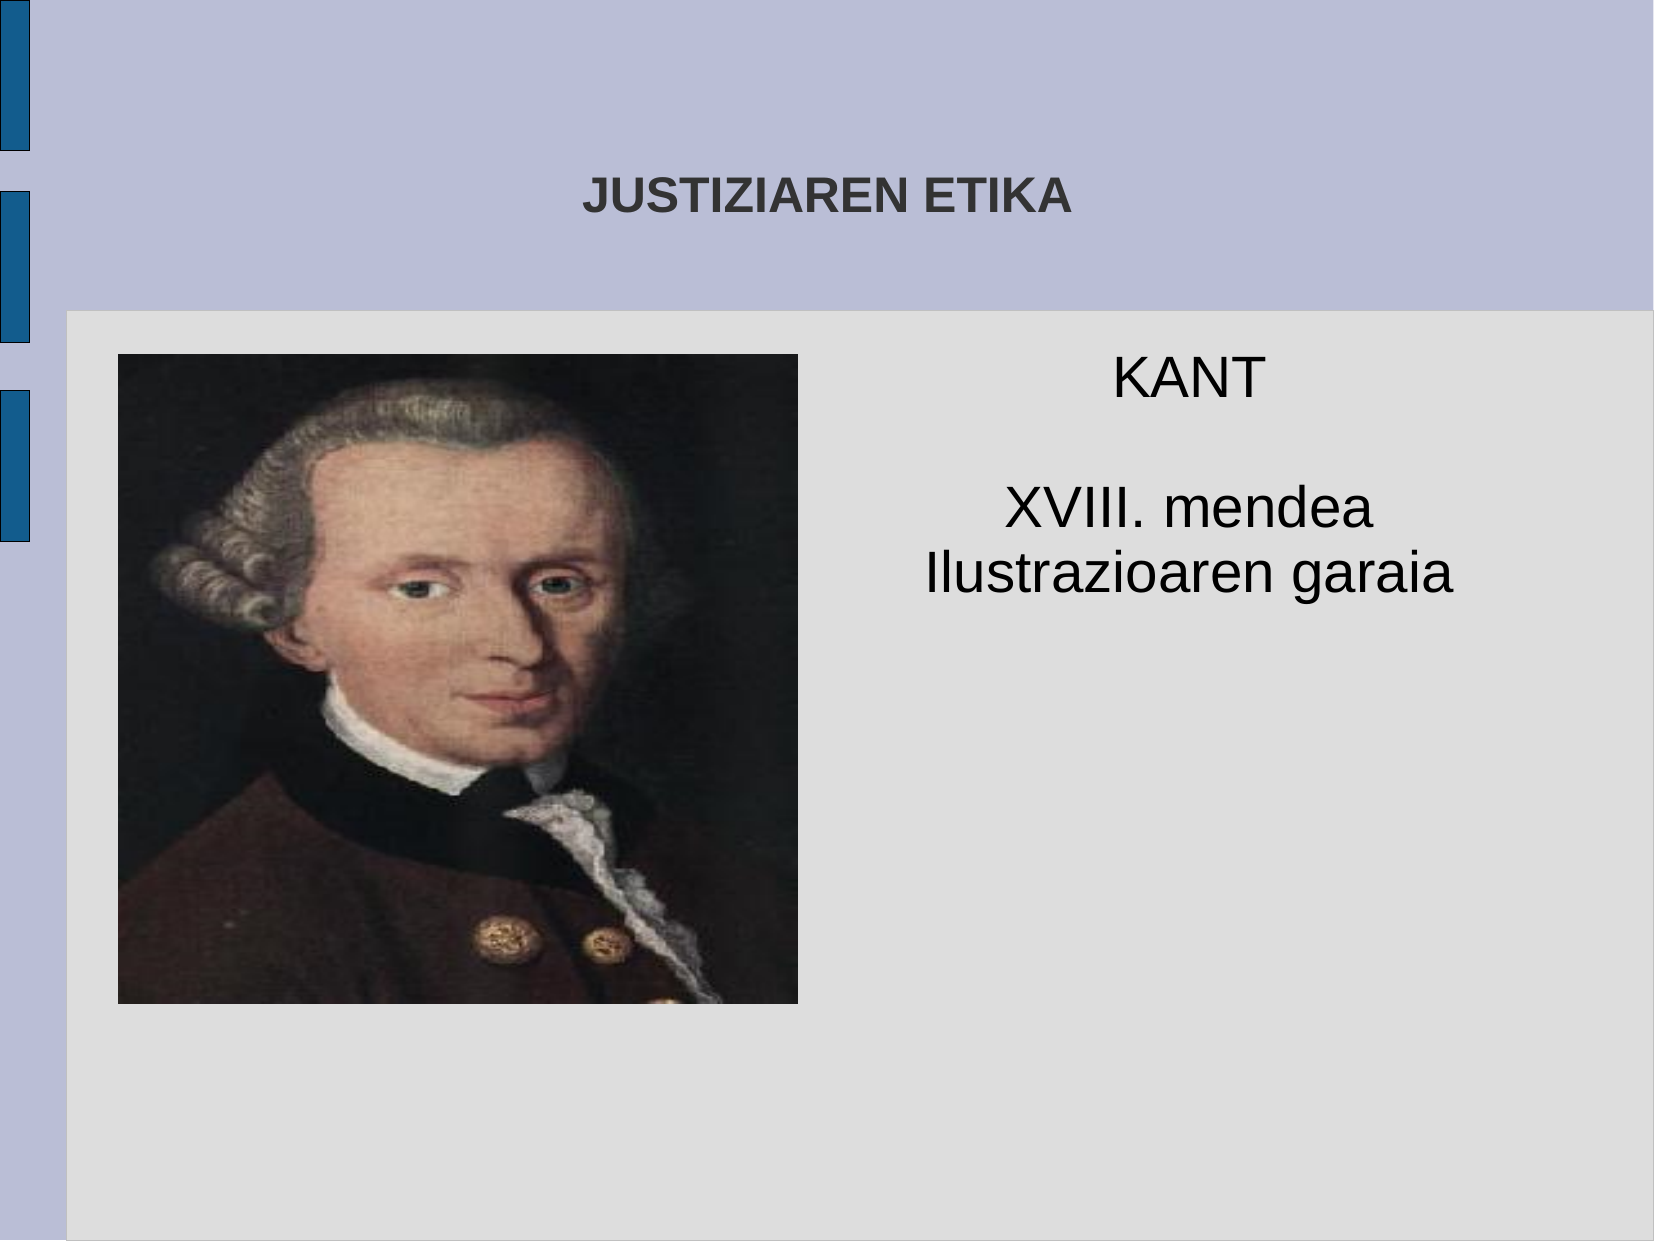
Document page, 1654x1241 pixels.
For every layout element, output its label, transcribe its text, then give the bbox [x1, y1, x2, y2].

picture [118, 354, 811, 1011]
list KANT XVIII. mendea Ilustrazioaren garaia [845, 344, 1535, 1127]
title JUSTIZIAREN ETIKA [121, 91, 1534, 299]
